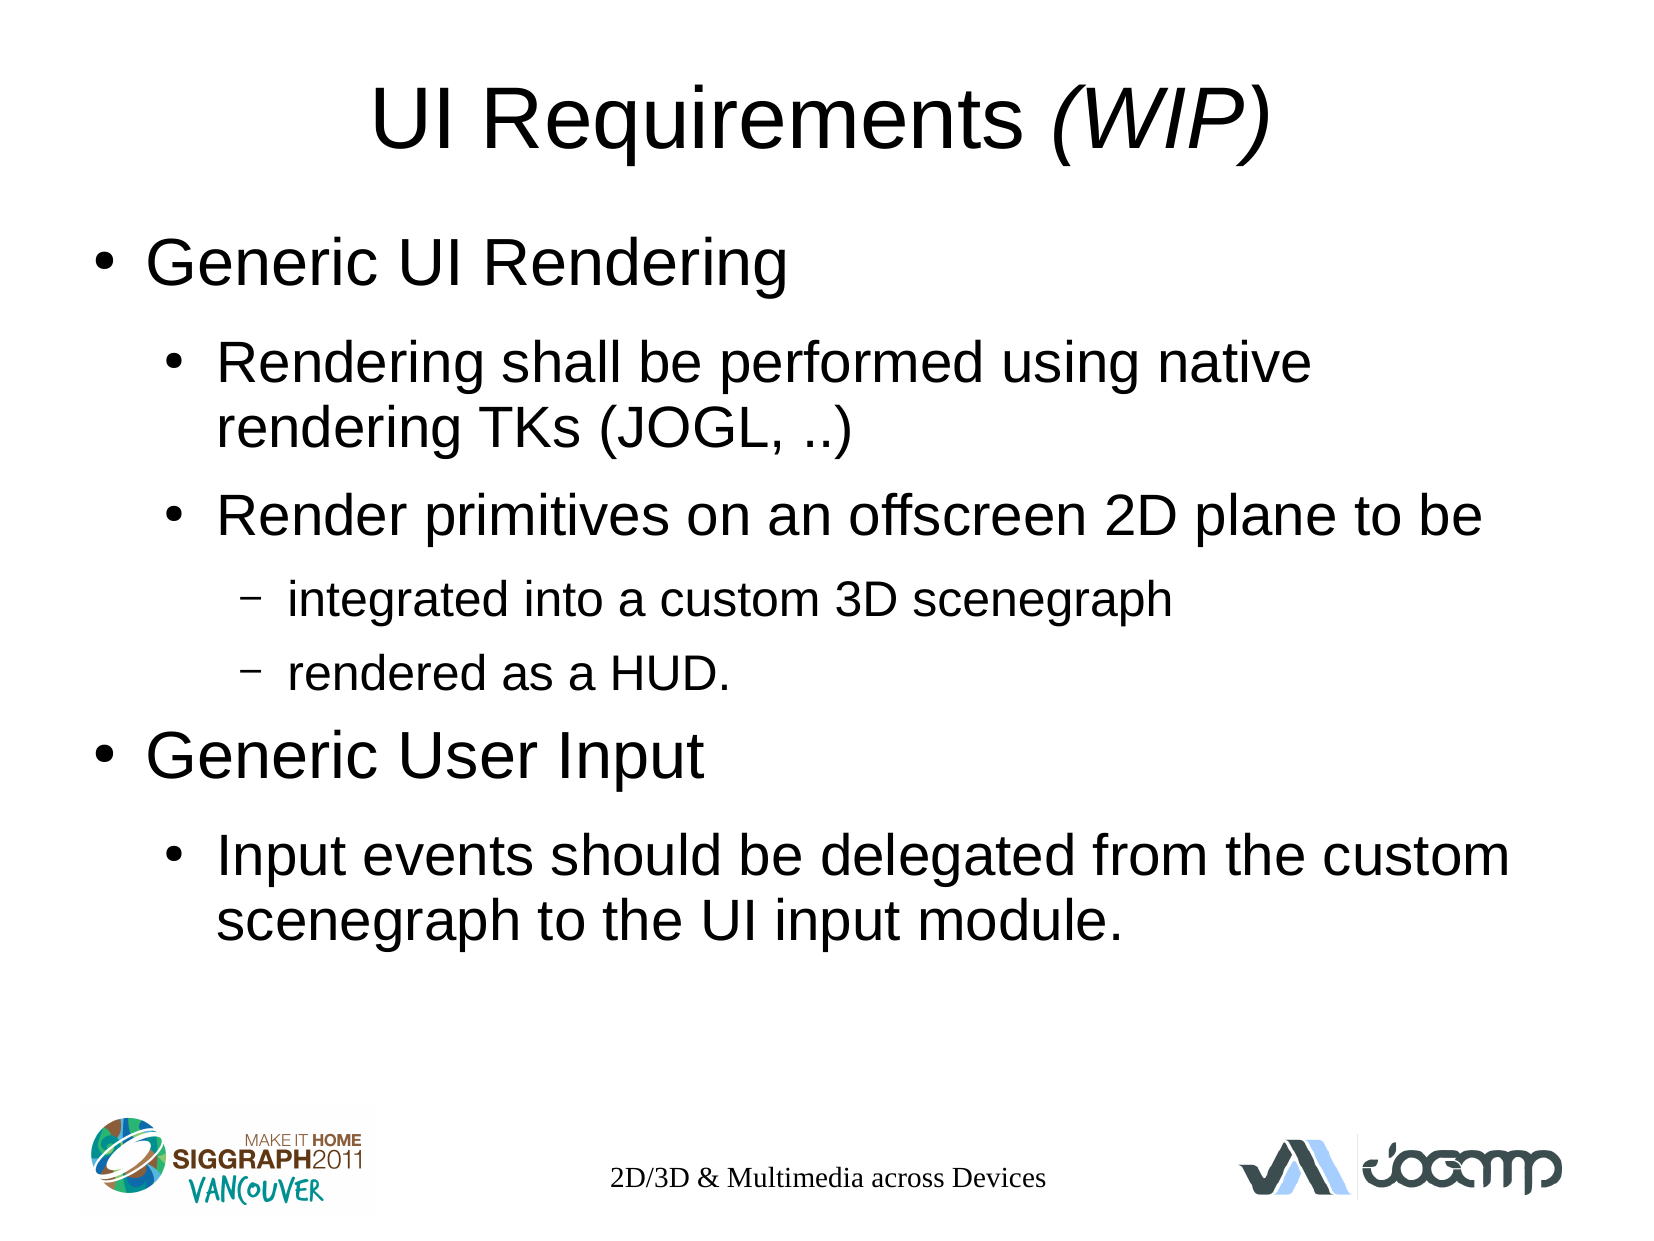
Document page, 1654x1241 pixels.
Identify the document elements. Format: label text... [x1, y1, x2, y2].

list Generic UI Rendering Rendering shall be performed using native rendering TKs (JOGL, ..) Render primitives on an offscreen 2D plane to be integrated into a custom 3D scenegraph rendered as a HUD. Generic User Input Input events should be delegated from the custom scenegraph to the UI input module. [75, 225, 1571, 1044]
picture [80, 1106, 376, 1217]
picture [1237, 1134, 1562, 1200]
title UI Requirements (WIP) [68, 56, 1576, 181]
